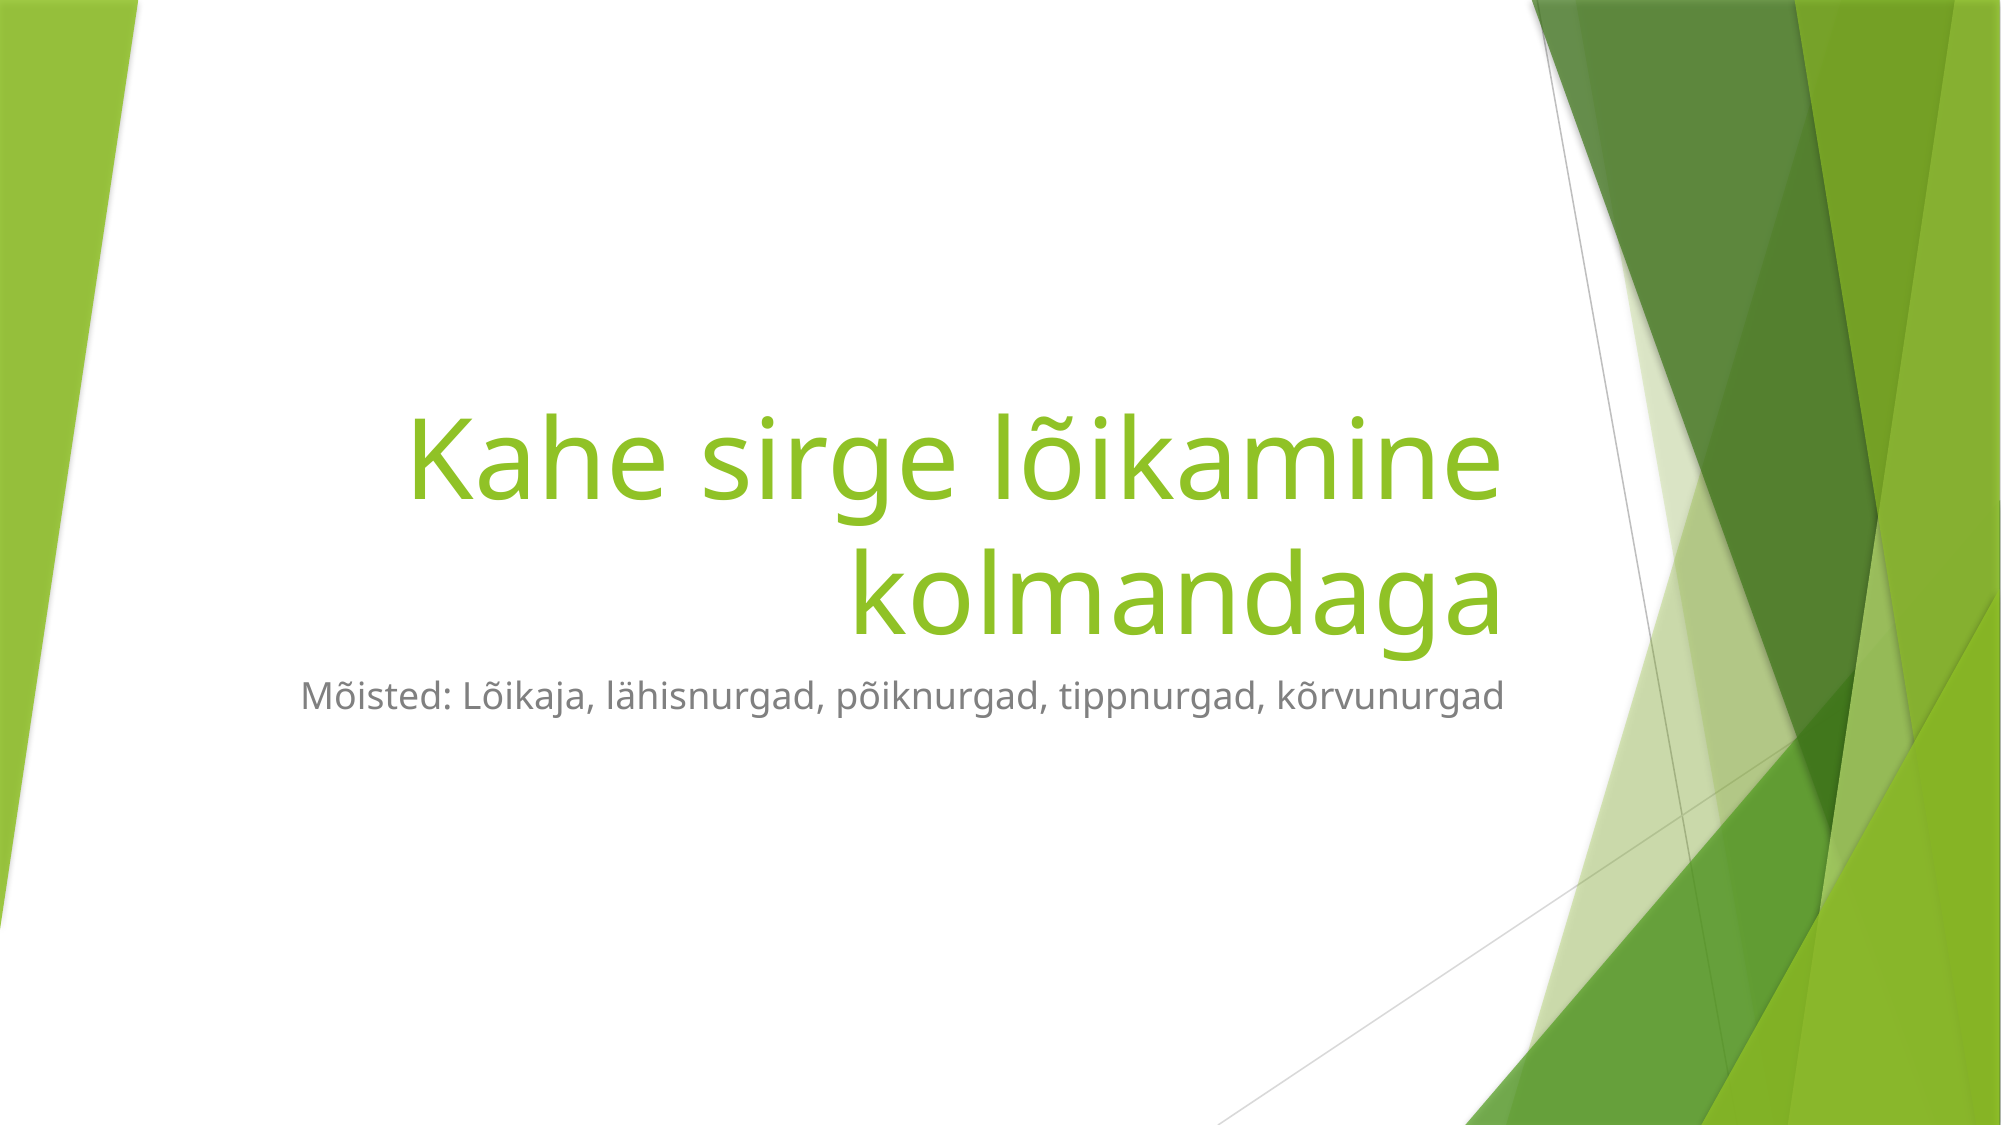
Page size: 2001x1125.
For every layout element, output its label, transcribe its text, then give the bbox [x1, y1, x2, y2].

title Kahe sirge lõikamine kolmandaga [247, 394, 1522, 664]
subtitle Mõisted: Lõikaja, lähisnurgad, põiknurgad, tippnurgad, kõrvunurgad [247, 664, 1522, 845]
